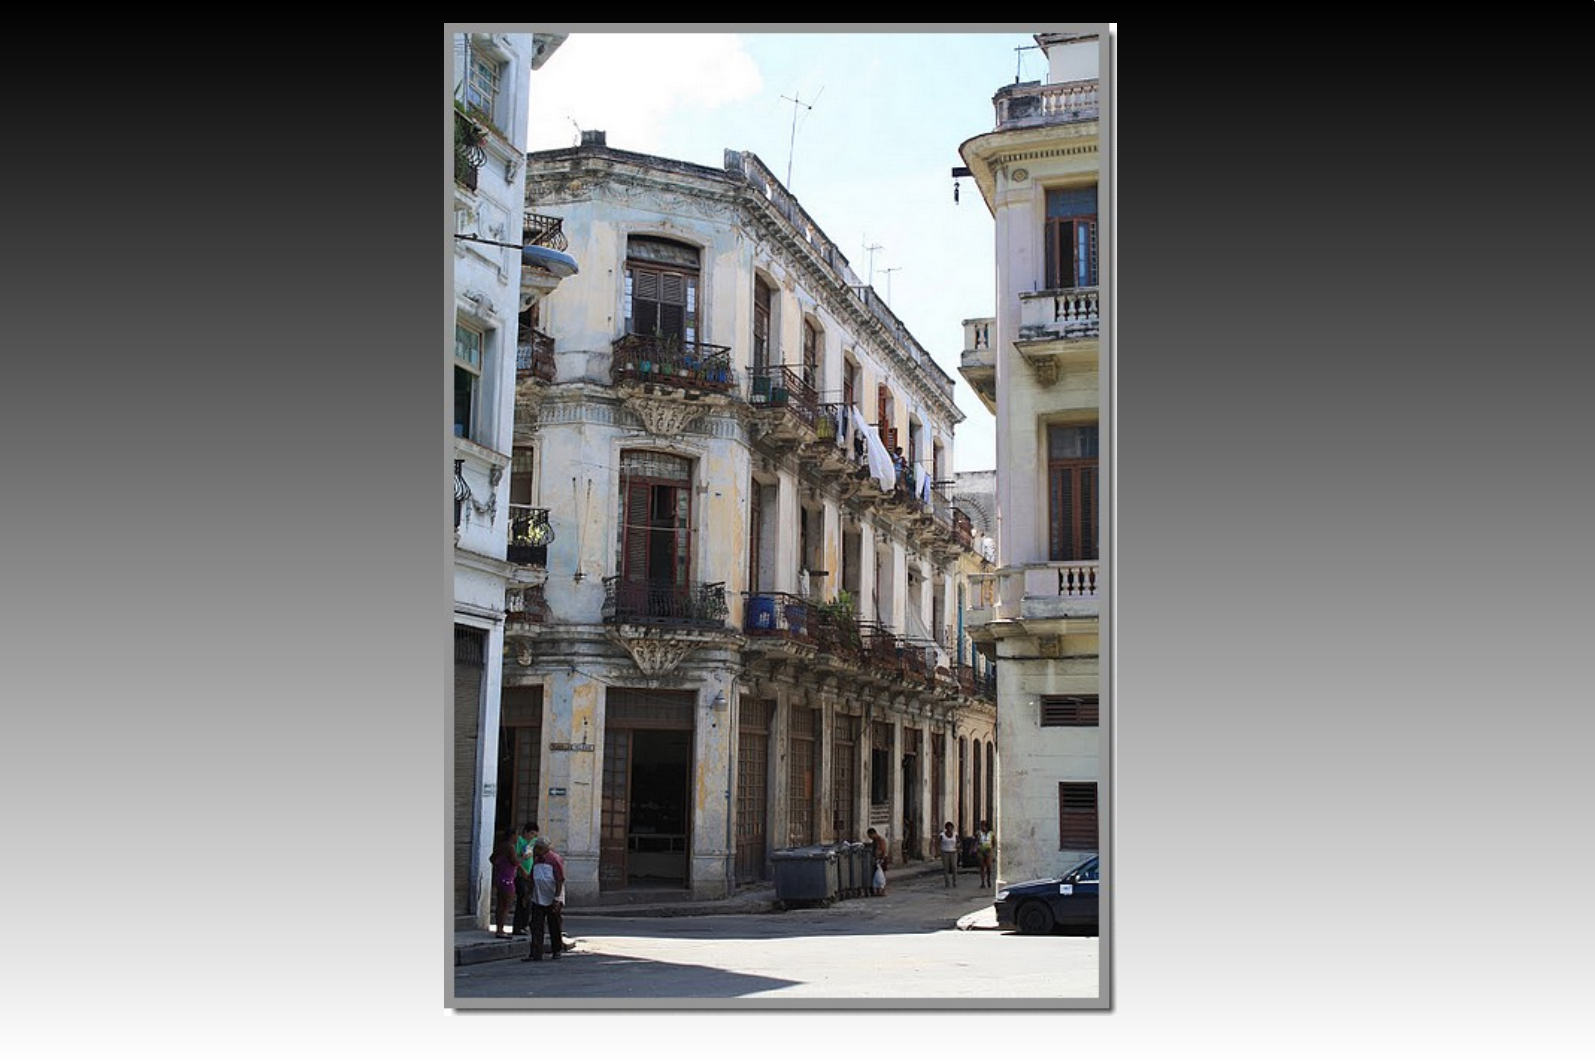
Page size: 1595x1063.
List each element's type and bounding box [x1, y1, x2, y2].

picture [444, 23, 1117, 1016]
